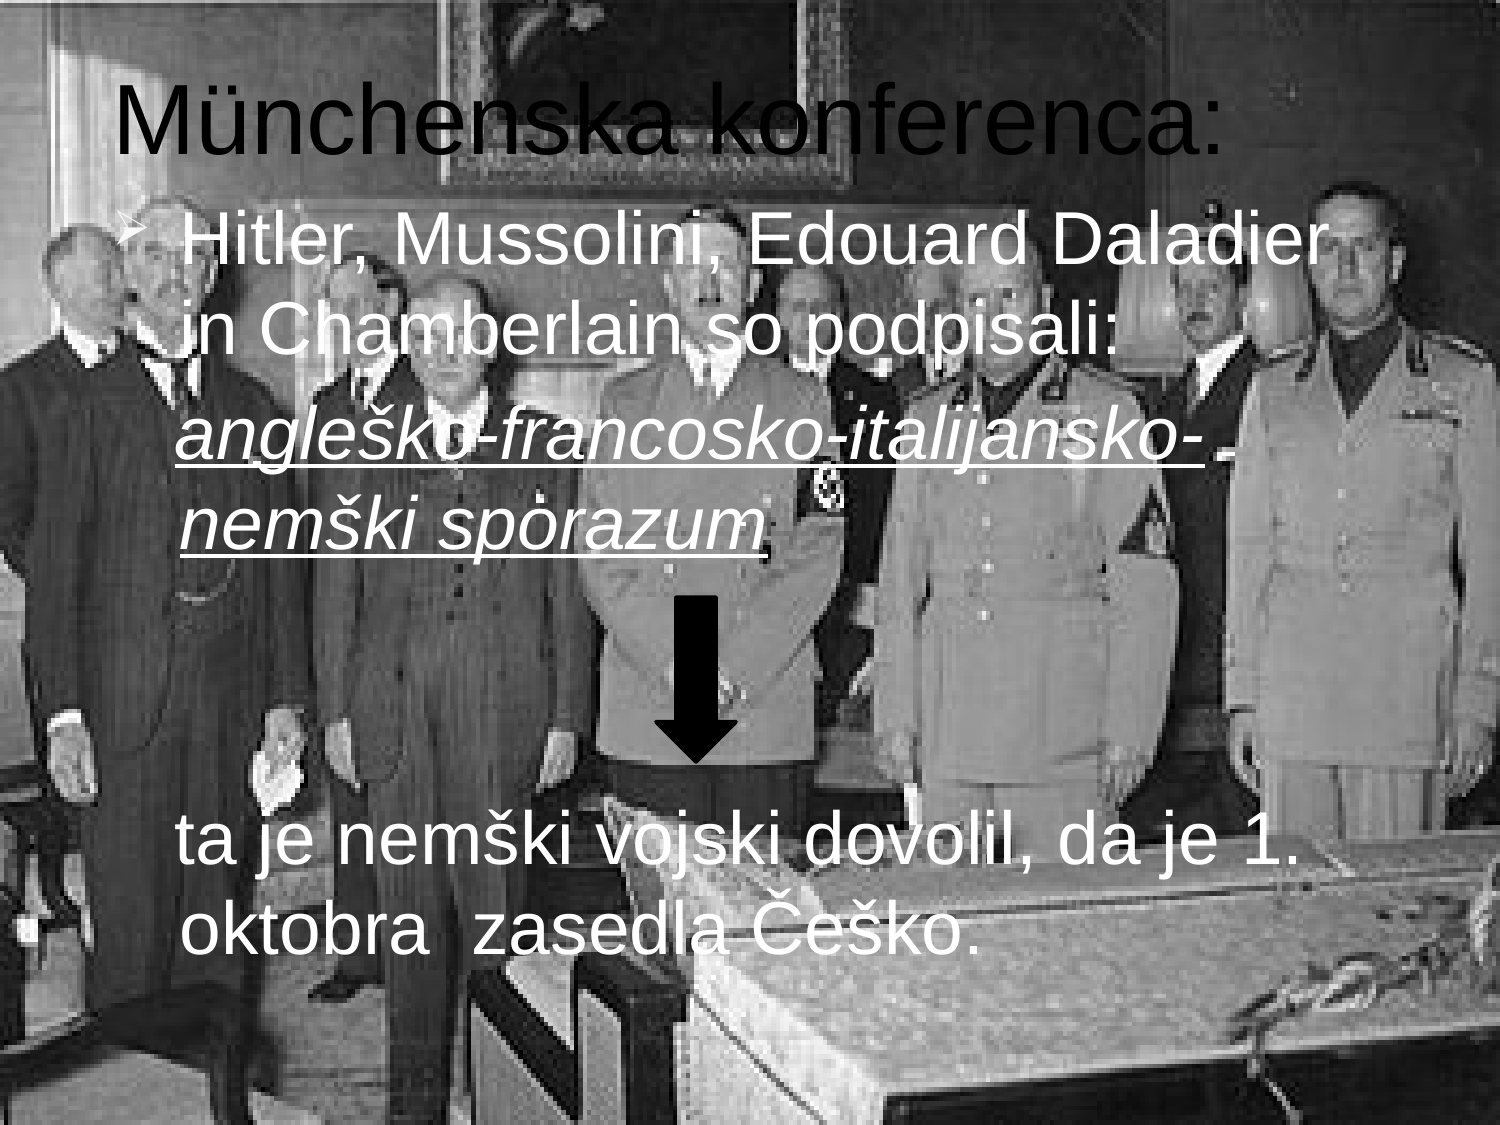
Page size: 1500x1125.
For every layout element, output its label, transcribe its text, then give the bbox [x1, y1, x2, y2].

text_box [656, 597, 736, 762]
picture [0, 0, 1500, 1125]
list Münchenska konferenca: Hitler, Mussolini, Edouard Daladier in Chamberlain so podpisali: angleško-francosko-italijansko-nemški sporazum ta je nemški vojski dovolil, da je 1. oktobra zasedla Češko. [75, 46, 1425, 1125]
